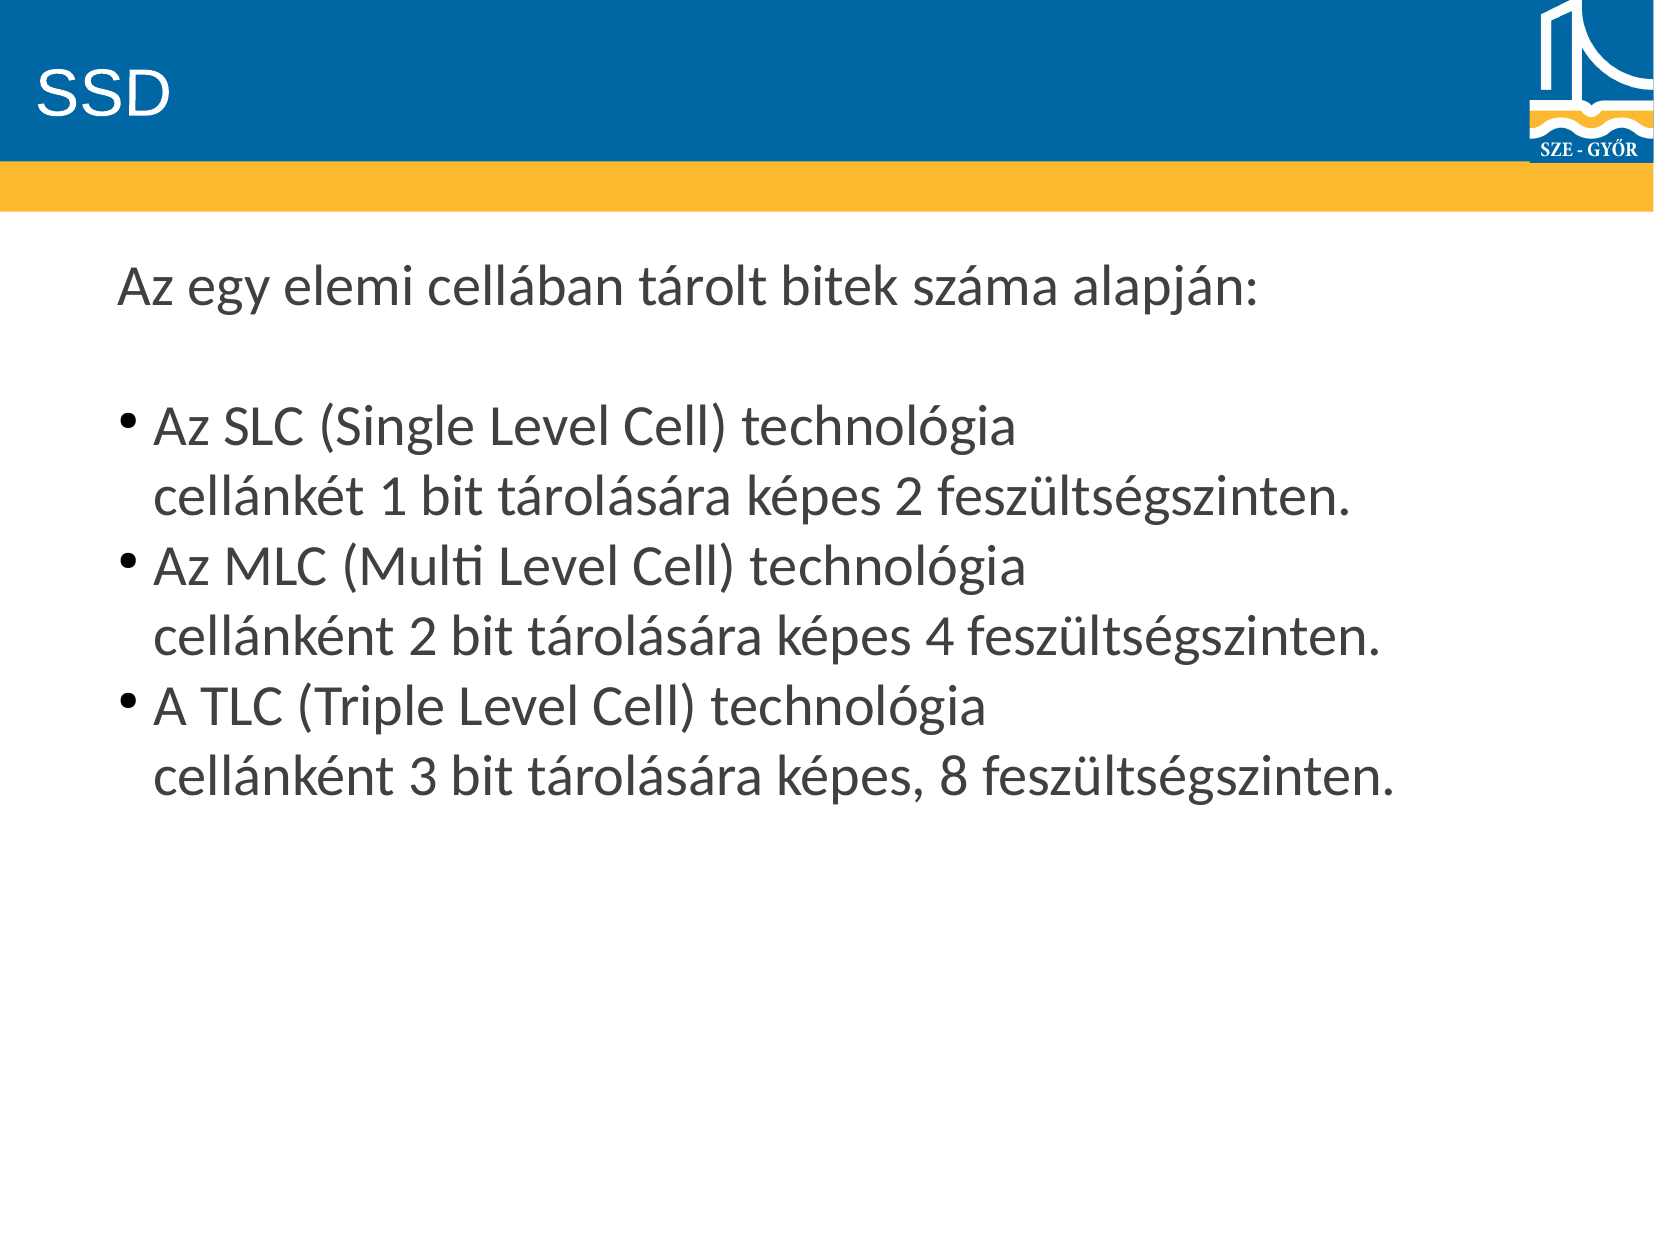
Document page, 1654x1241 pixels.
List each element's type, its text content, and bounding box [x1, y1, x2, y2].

picture [1529, 0, 1654, 163]
text_box SSD [34, 48, 1524, 144]
text_box Az egy elemi cellában tárolt bitek száma alapján: Az SLC (Single Level Cell) technológia cellánkét 1 bit tárolására képes 2 feszültségszinten. Az MLC (Multi Level Cell) technológia cellánként 2 bit tárolására képes 4 feszültségszinten. A TLC (Triple Level Cell) technológia cellánként 3 bit tárolására képes, 8 feszültségszinten. [82, 247, 1571, 1198]
